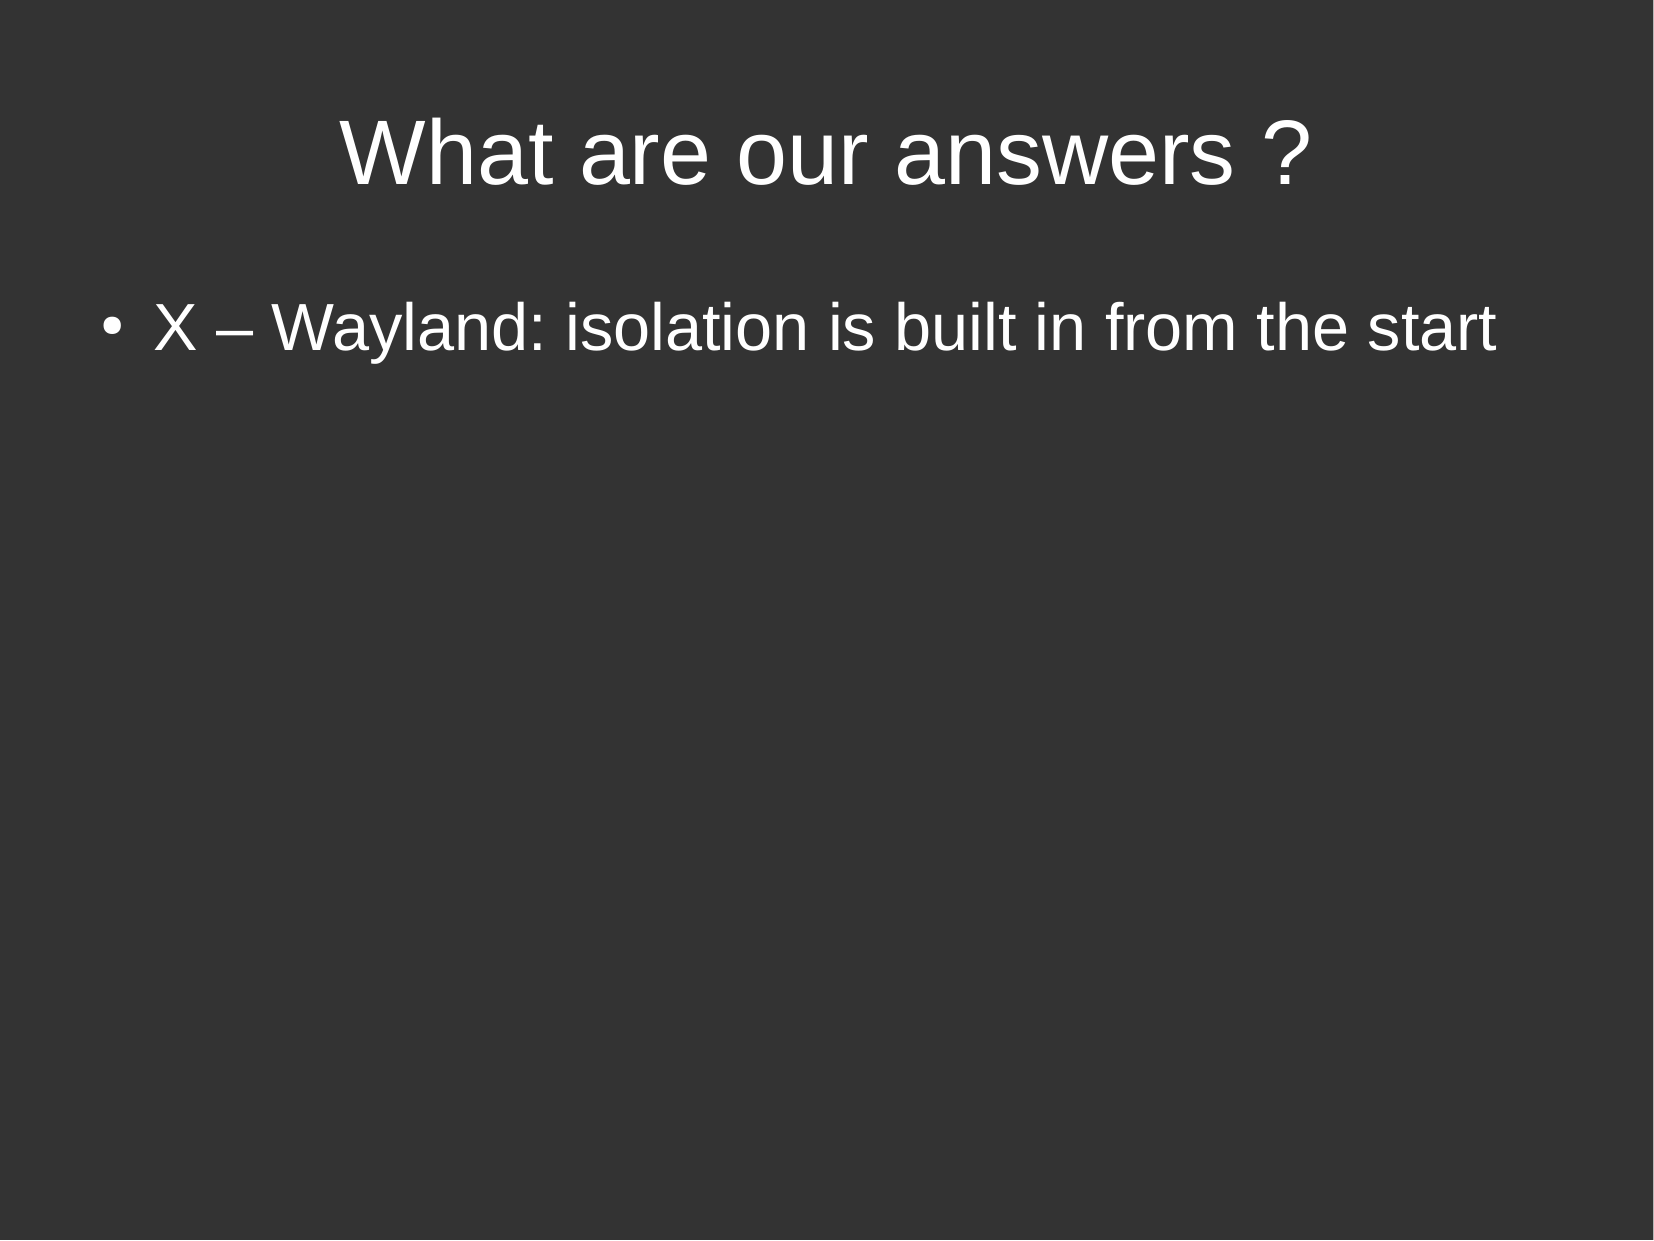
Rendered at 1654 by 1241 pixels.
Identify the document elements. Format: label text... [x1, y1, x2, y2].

list X – Wayland: isolation is built in from the start [82, 290, 1571, 1081]
title What are our answers ? [82, 49, 1571, 257]
